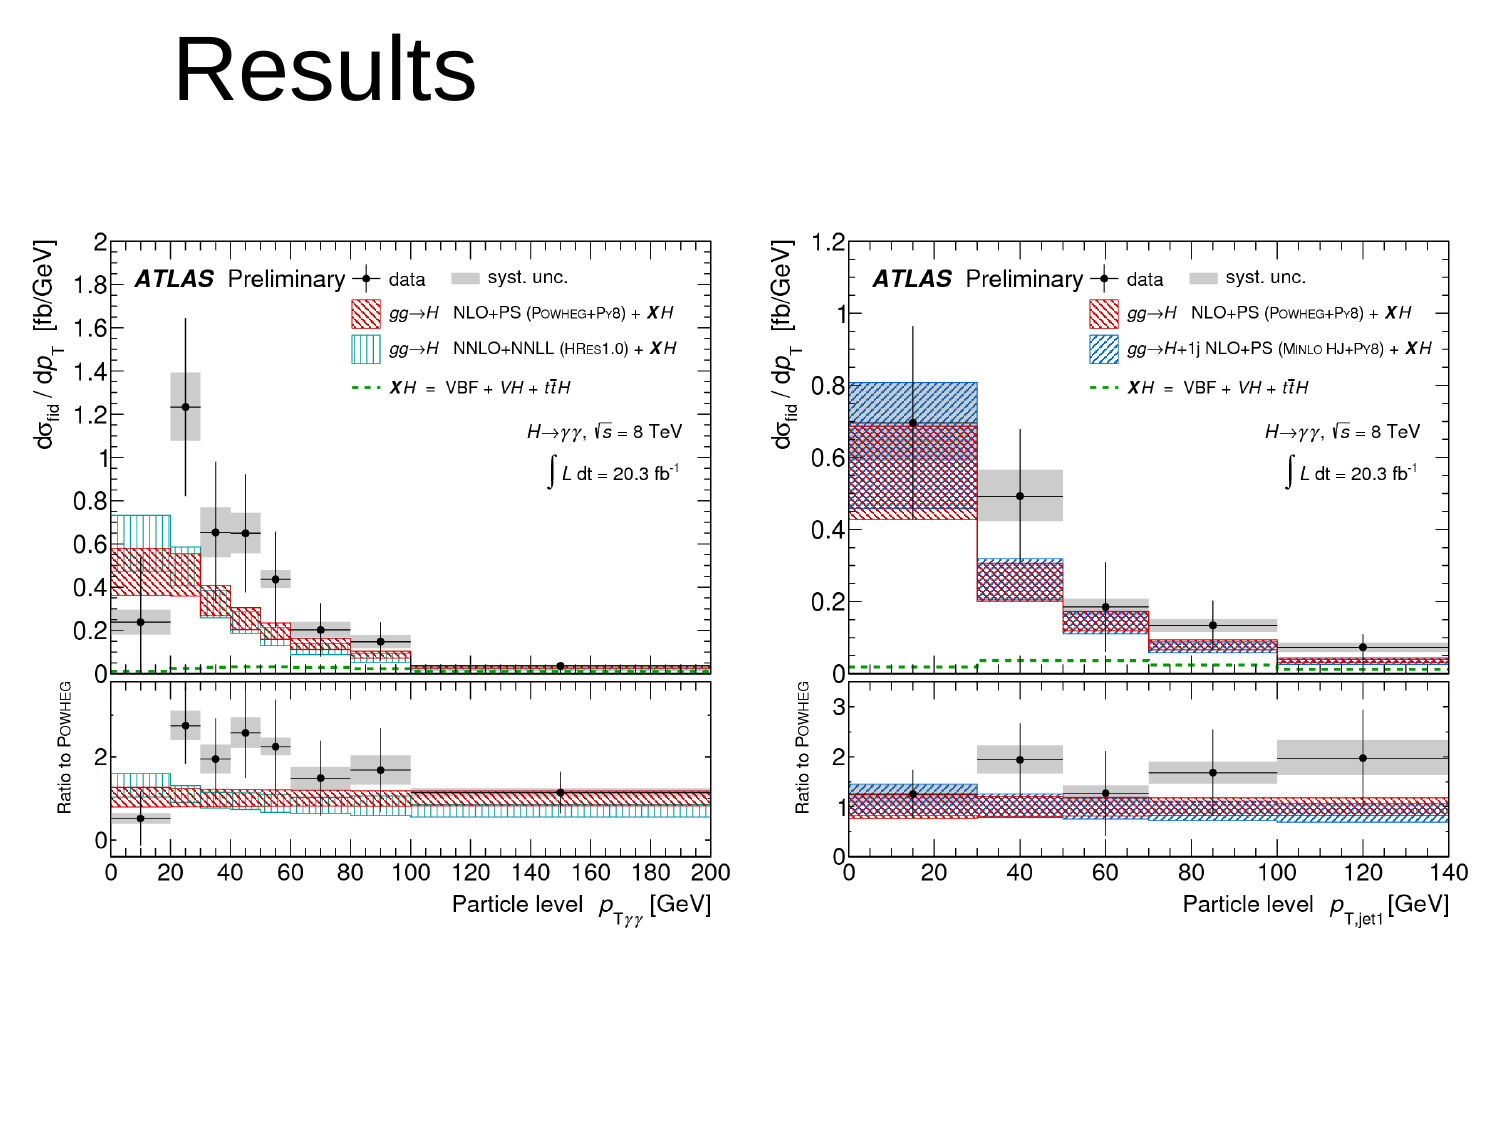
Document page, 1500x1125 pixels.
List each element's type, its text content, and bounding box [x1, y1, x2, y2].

picture [29, 229, 733, 931]
picture [767, 229, 1471, 931]
title Results [172, 0, 1328, 138]
